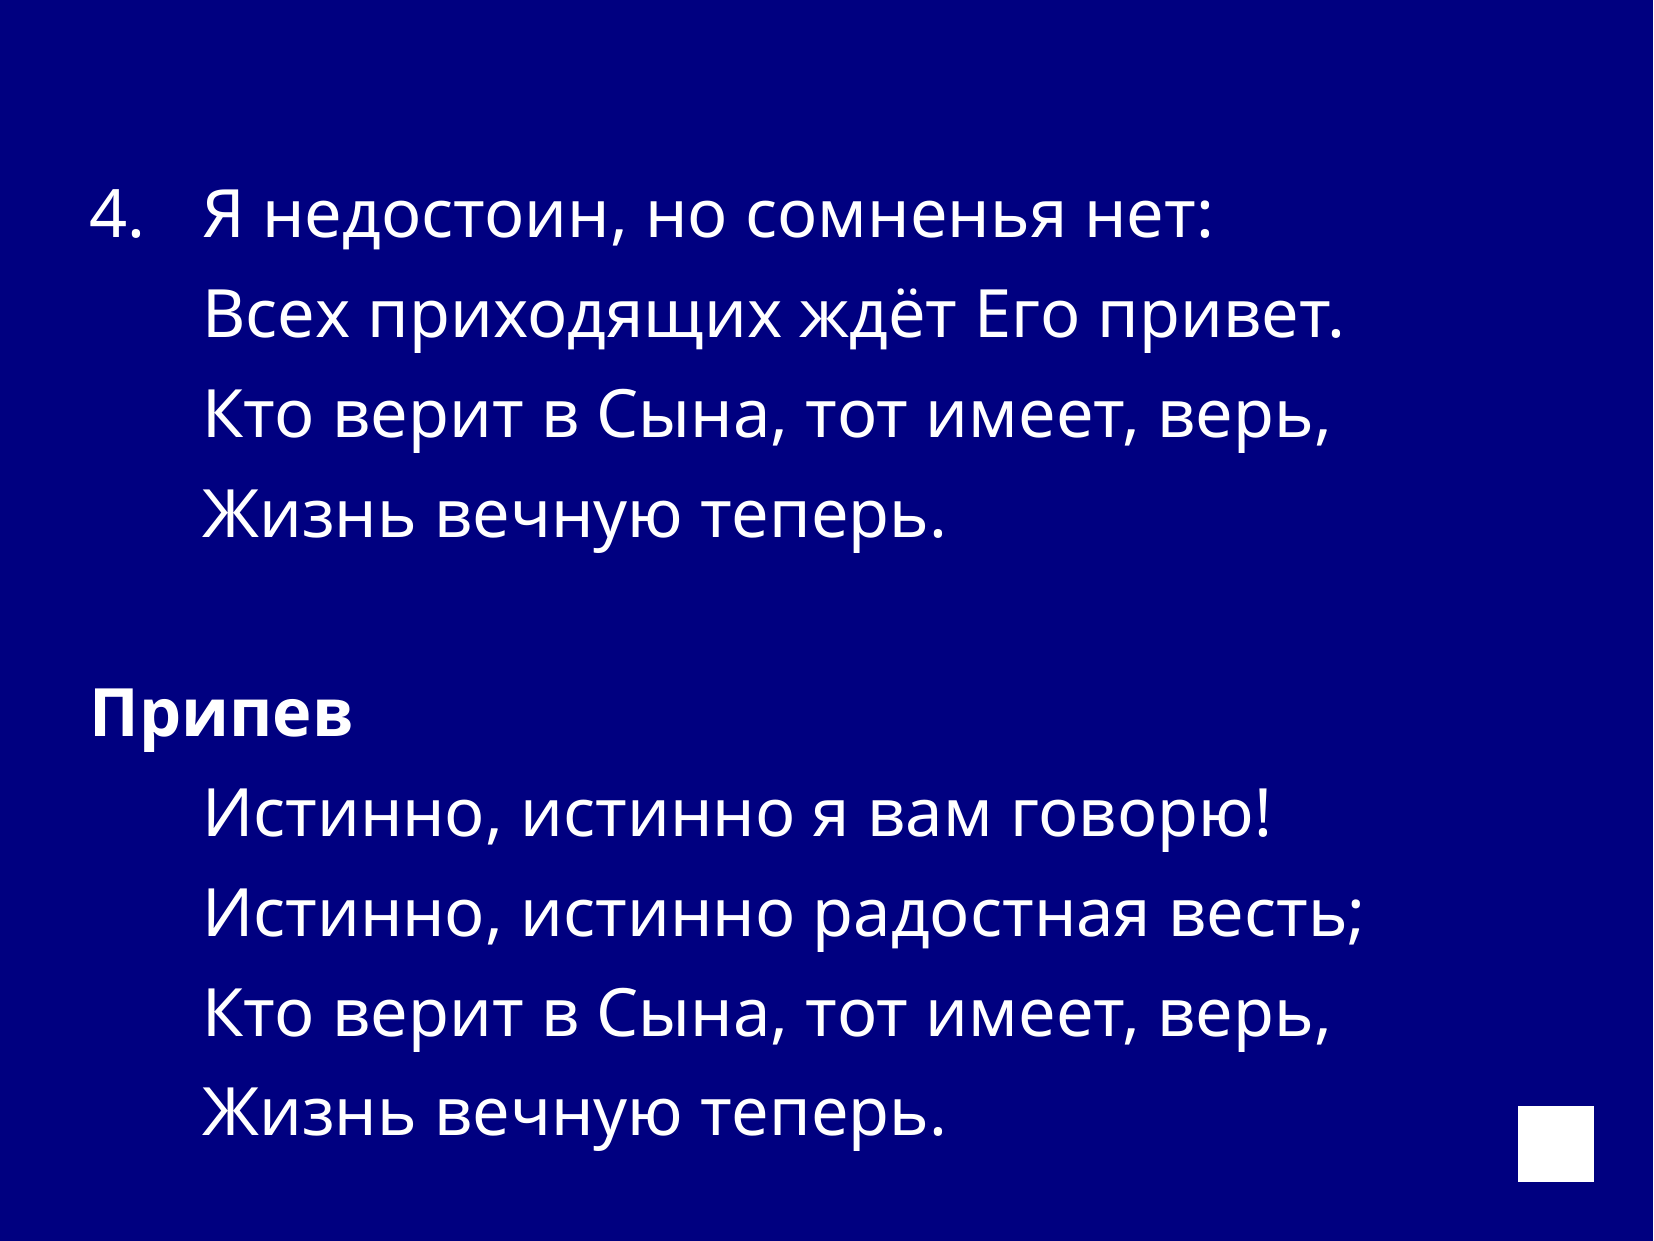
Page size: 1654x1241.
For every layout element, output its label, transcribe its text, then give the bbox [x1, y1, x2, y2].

text_box [1518, 1106, 1594, 1182]
text_box 4. Я недостоин, но сомненья нет: Всех приходящих ждёт Его привет. Кто верит в Сына, тот имеет, верь, Жизнь вечную теперь. Припев Истинно, истинно я вам говорю! Истинно, истинно радостная весть; Кто верит в Сына, тот имеет, верь, Жизнь вечную теперь. [75, 150, 1576, 1163]
